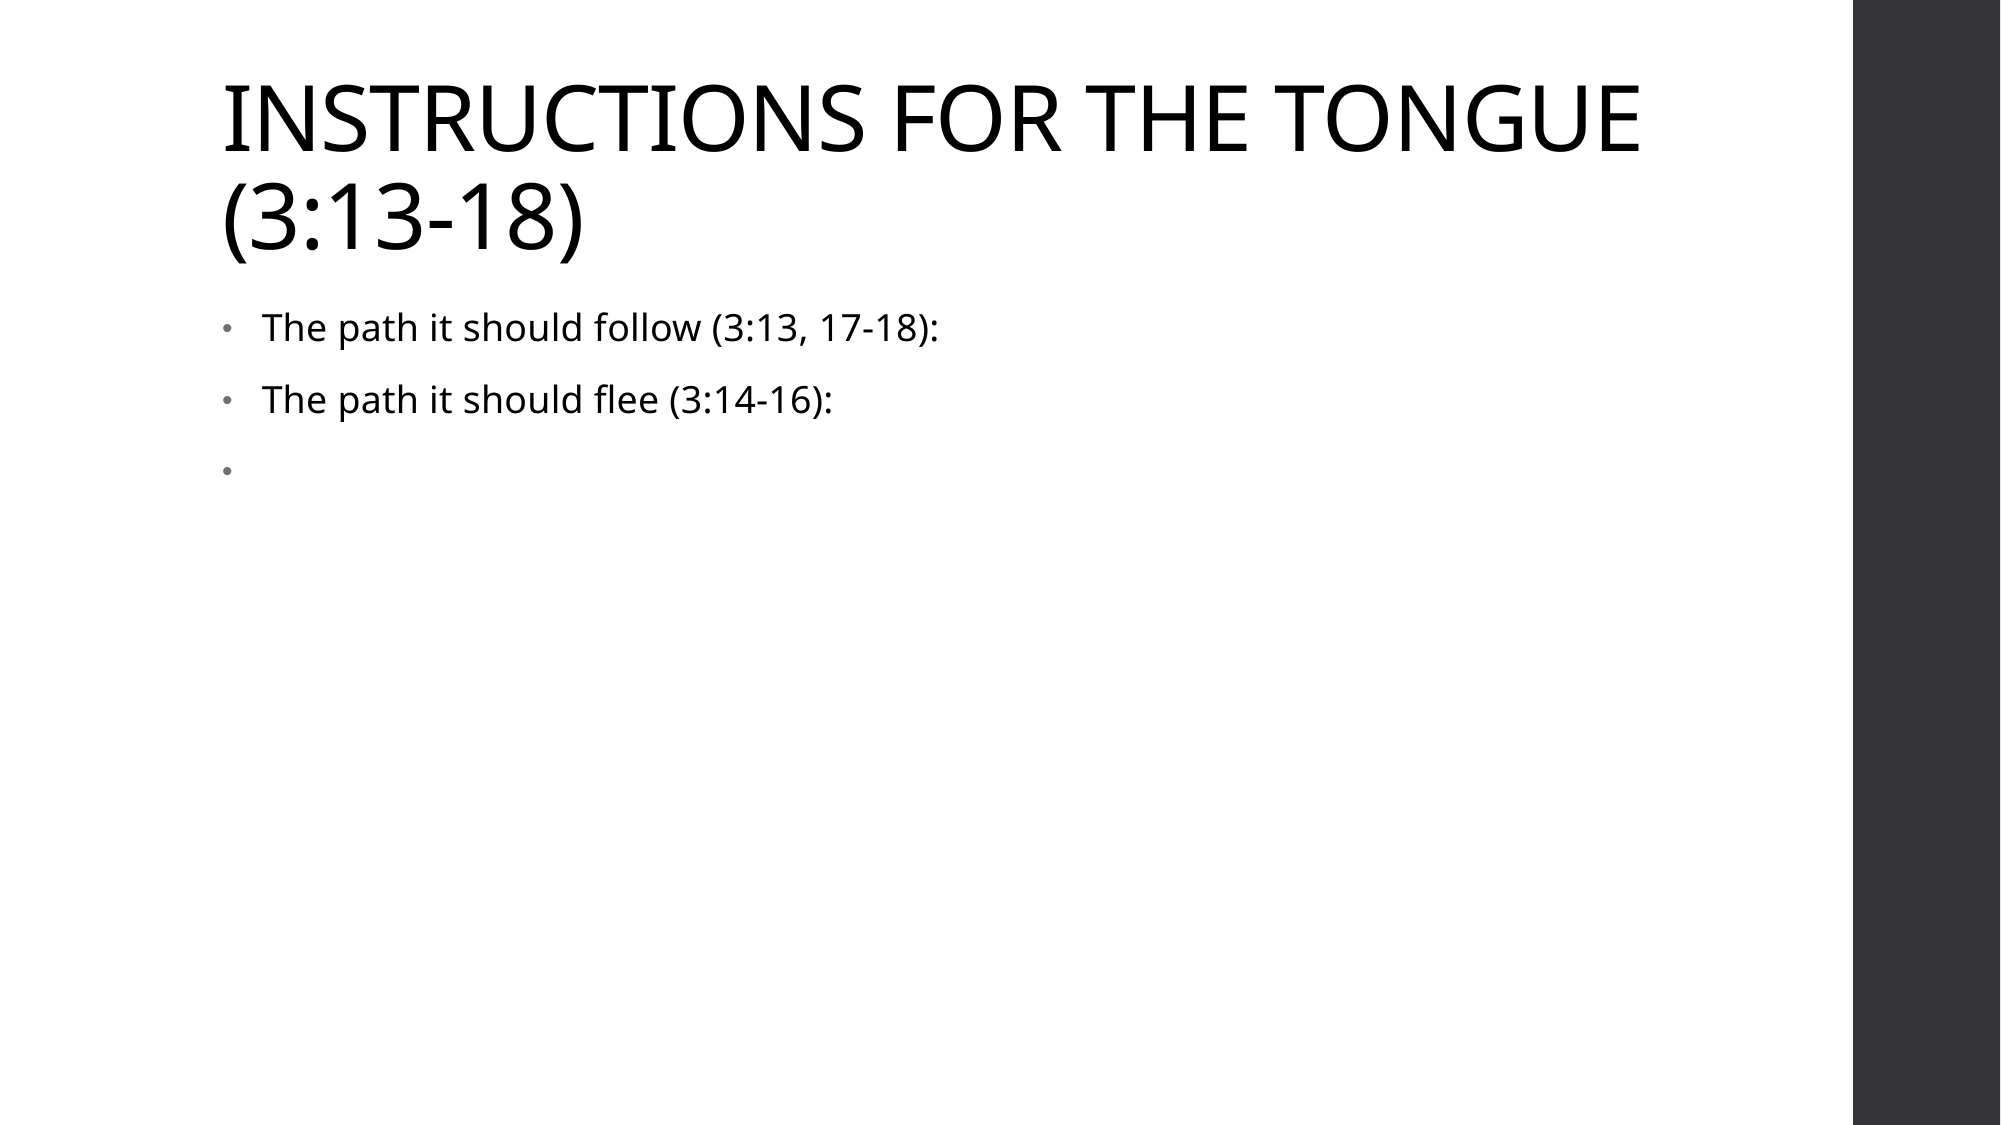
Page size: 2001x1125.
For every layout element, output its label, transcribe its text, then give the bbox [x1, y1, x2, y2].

list The path it should follow (3:13, 17-18): The path it should flee (3:14-16): [206, 299, 1617, 1014]
title INSTRUCTIONS FOR THE TONGUE (3:13-18) [206, 60, 1797, 278]
